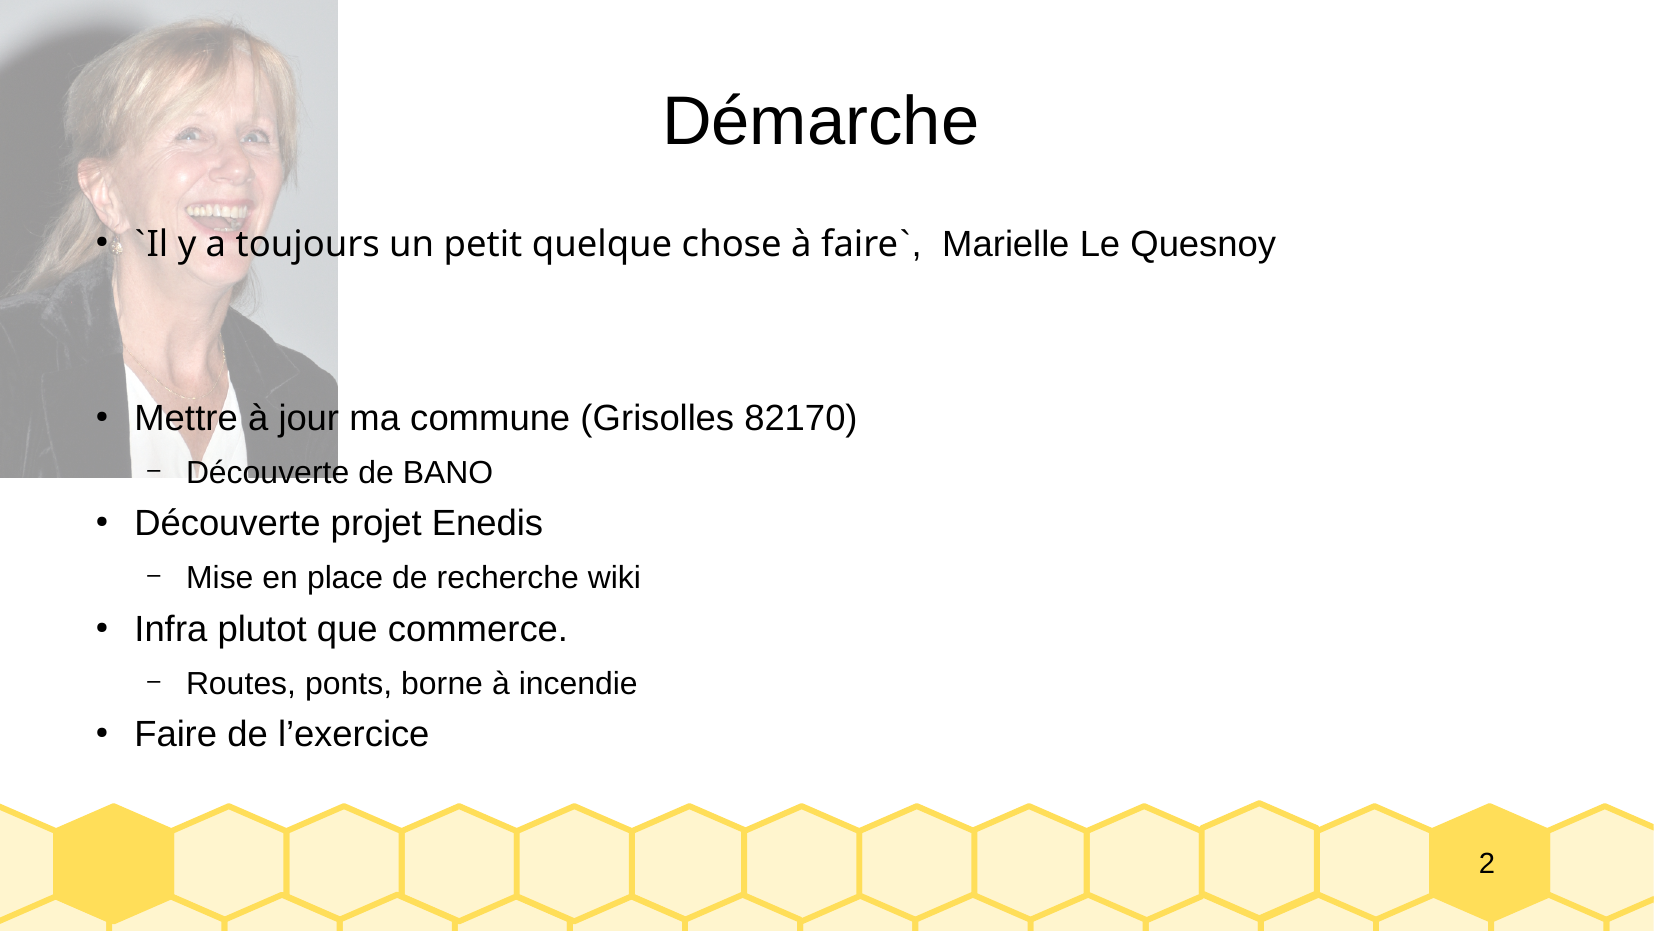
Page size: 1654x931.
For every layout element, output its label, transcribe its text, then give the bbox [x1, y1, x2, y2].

picture [0, 0, 338, 478]
title Démarche [338, 42, 1565, 199]
list `Il y a toujours un petit quelque chose à faire`, Marielle Le Quesnoy Mettre à jour ma commune (Grisolles 82170) Découverte de BANO Découverte projet Enedis Mise en place de recherche wiki Infra plutot que commerce. Routes, ponts, borne à incendie Faire de l’exercice [82, 217, 1571, 758]
